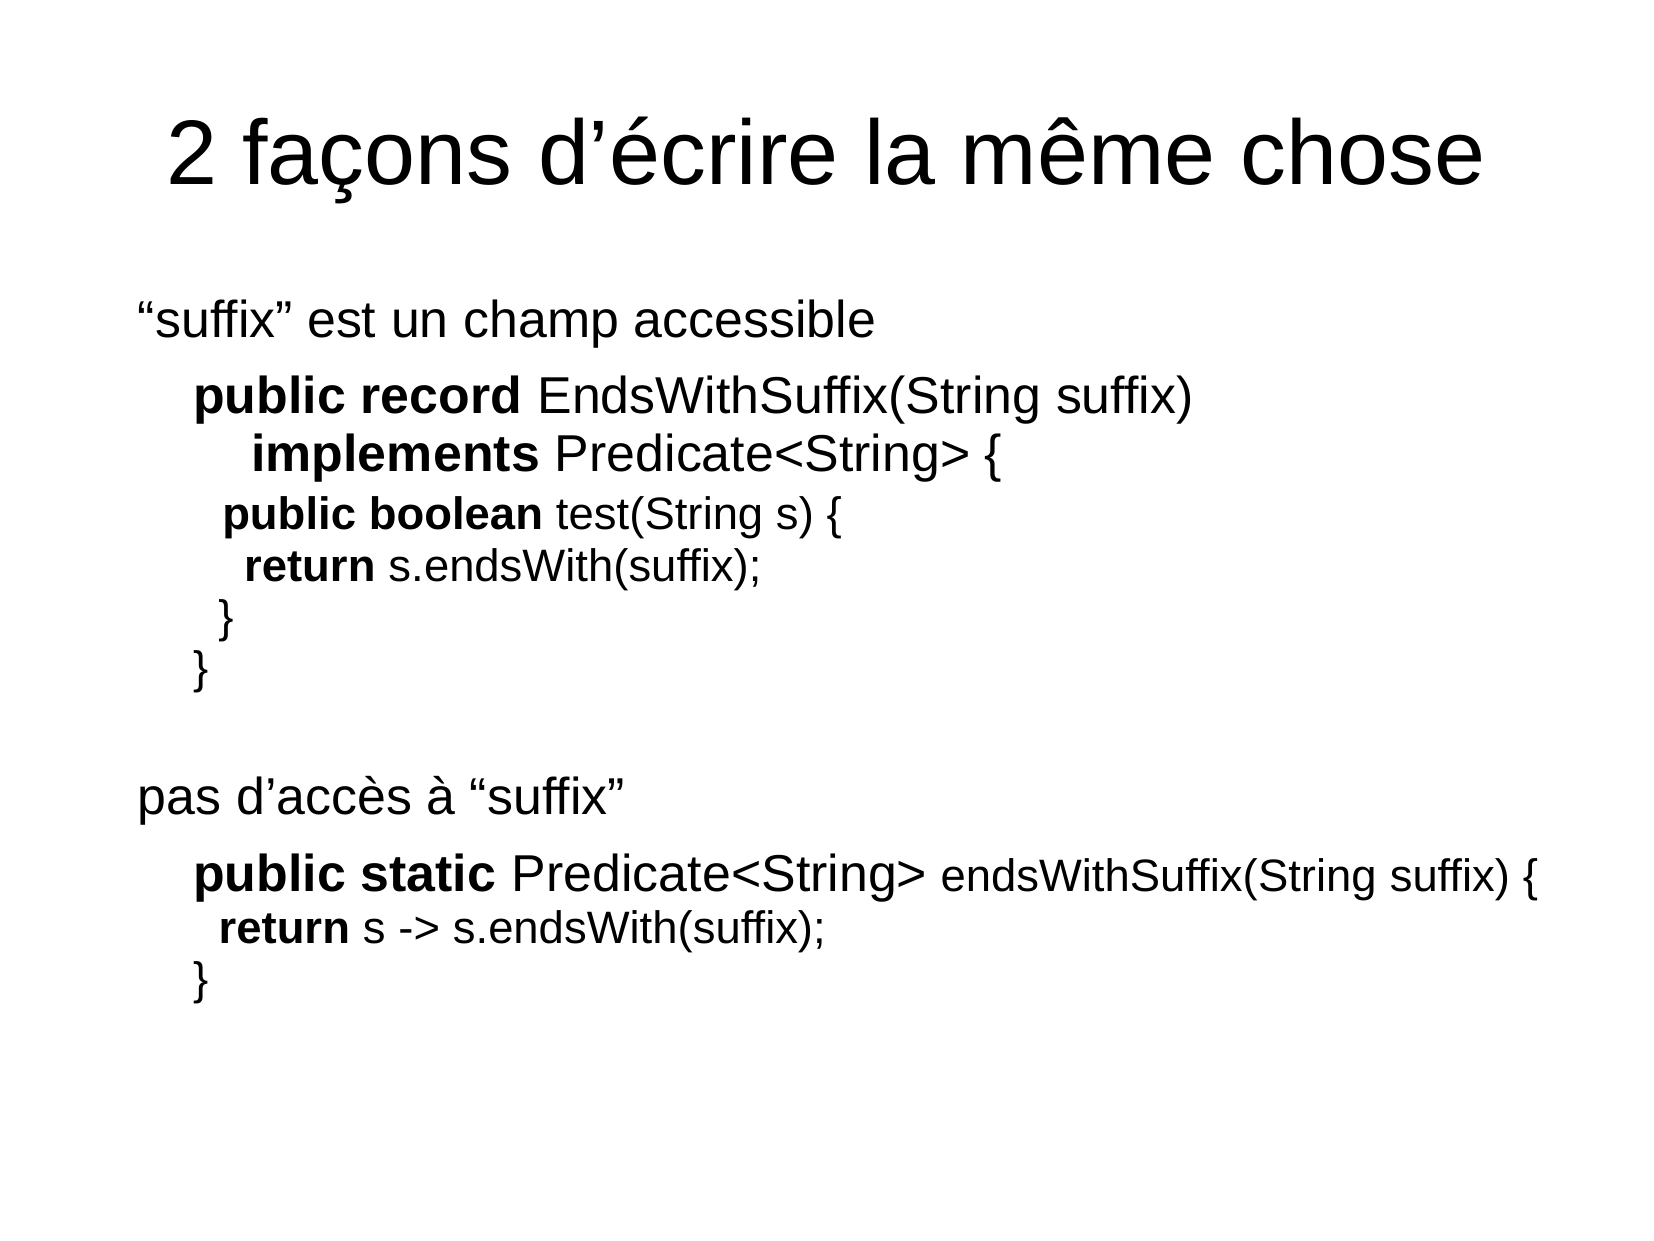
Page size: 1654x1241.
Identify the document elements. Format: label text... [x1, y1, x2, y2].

title 2 façons d’écrire la même chose [82, 49, 1571, 257]
list “suffix” est un champ accessible public record EndsWithSuffix(String suffix) implements Predicate<String> { public boolean test(String s) { return s.endsWith(suffix); } } pas d’accès à “suffix” public static Predicate<String> endsWithSuffix(String suffix) { return s -> s.endsWith(suffix); } [82, 290, 1571, 1126]
